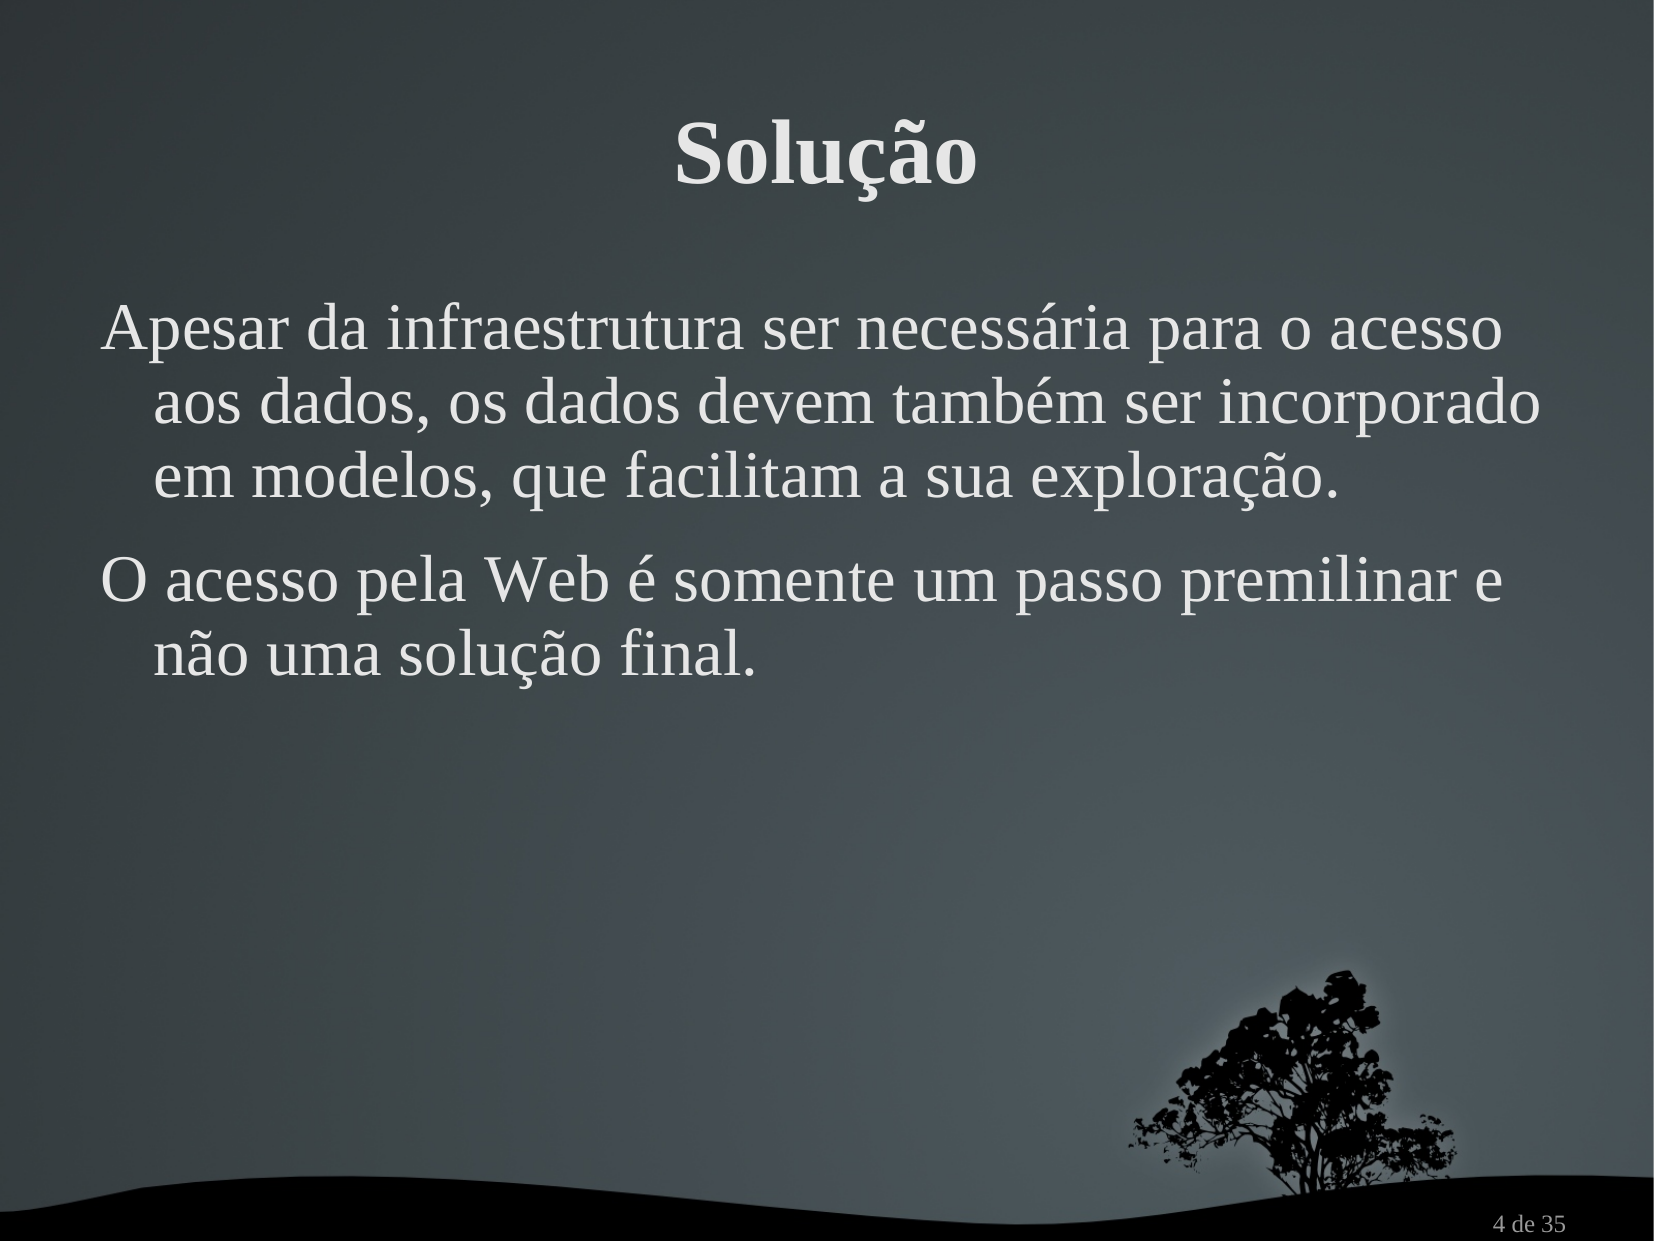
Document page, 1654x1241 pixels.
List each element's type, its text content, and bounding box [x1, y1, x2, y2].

list Apesar da infraestrutura ser necessária para o acesso aos dados, os dados devem também ser incorporado em modelos, que facilitam a sua exploração. O acesso pela Web é somente um passo premilinar e não uma solução final. [82, 290, 1571, 1094]
picture [0, 0, 1654, 1241]
title Solução [82, 56, 1571, 250]
